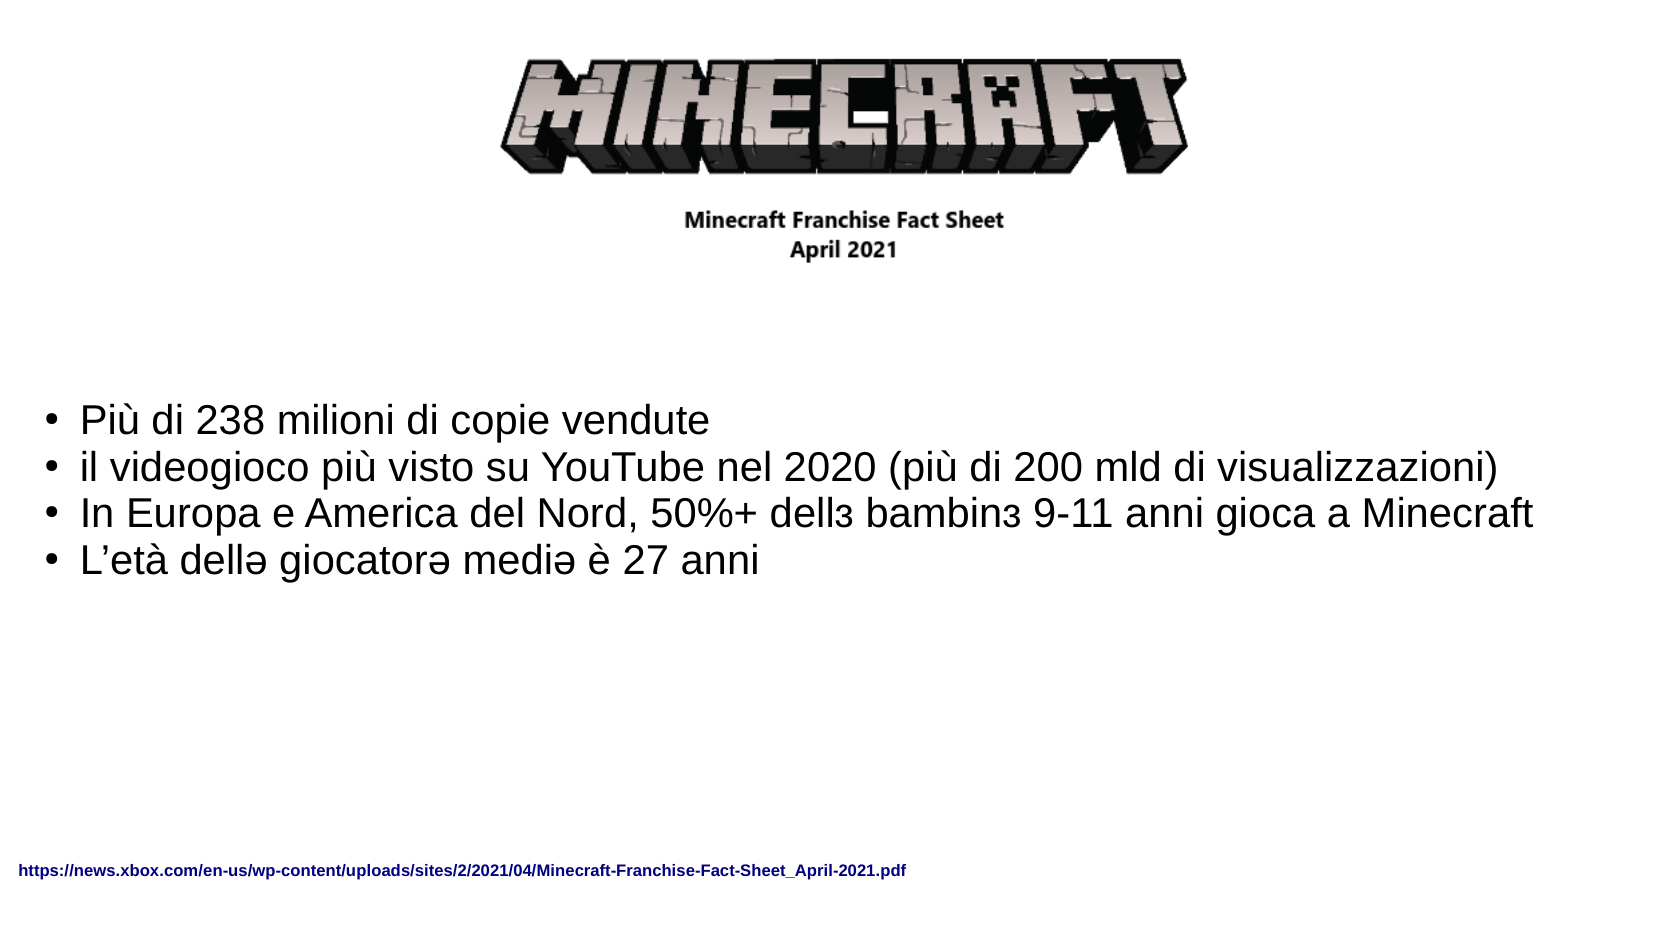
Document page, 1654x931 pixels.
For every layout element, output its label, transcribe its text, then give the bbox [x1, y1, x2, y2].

text_box https://news.xbox.com/en-us/wp-content/uploads/sites/2/2021/04/Minecraft-Franchise-Fact-Sheet_April-2021.pdf [3, 853, 1654, 907]
text_box Più di 238 milioni di copie vendute il videogioco più visto su YouTube nel 2020 (più di 200 mld di visualizzazioni) In Europa e America del Nord, 50%+ dellɜ bambinɜ 9-11 anni gioca a Minecraft L’età dellə giocatorə mediə è 27 anni [29, 389, 1565, 591]
picture [383, 27, 1323, 287]
